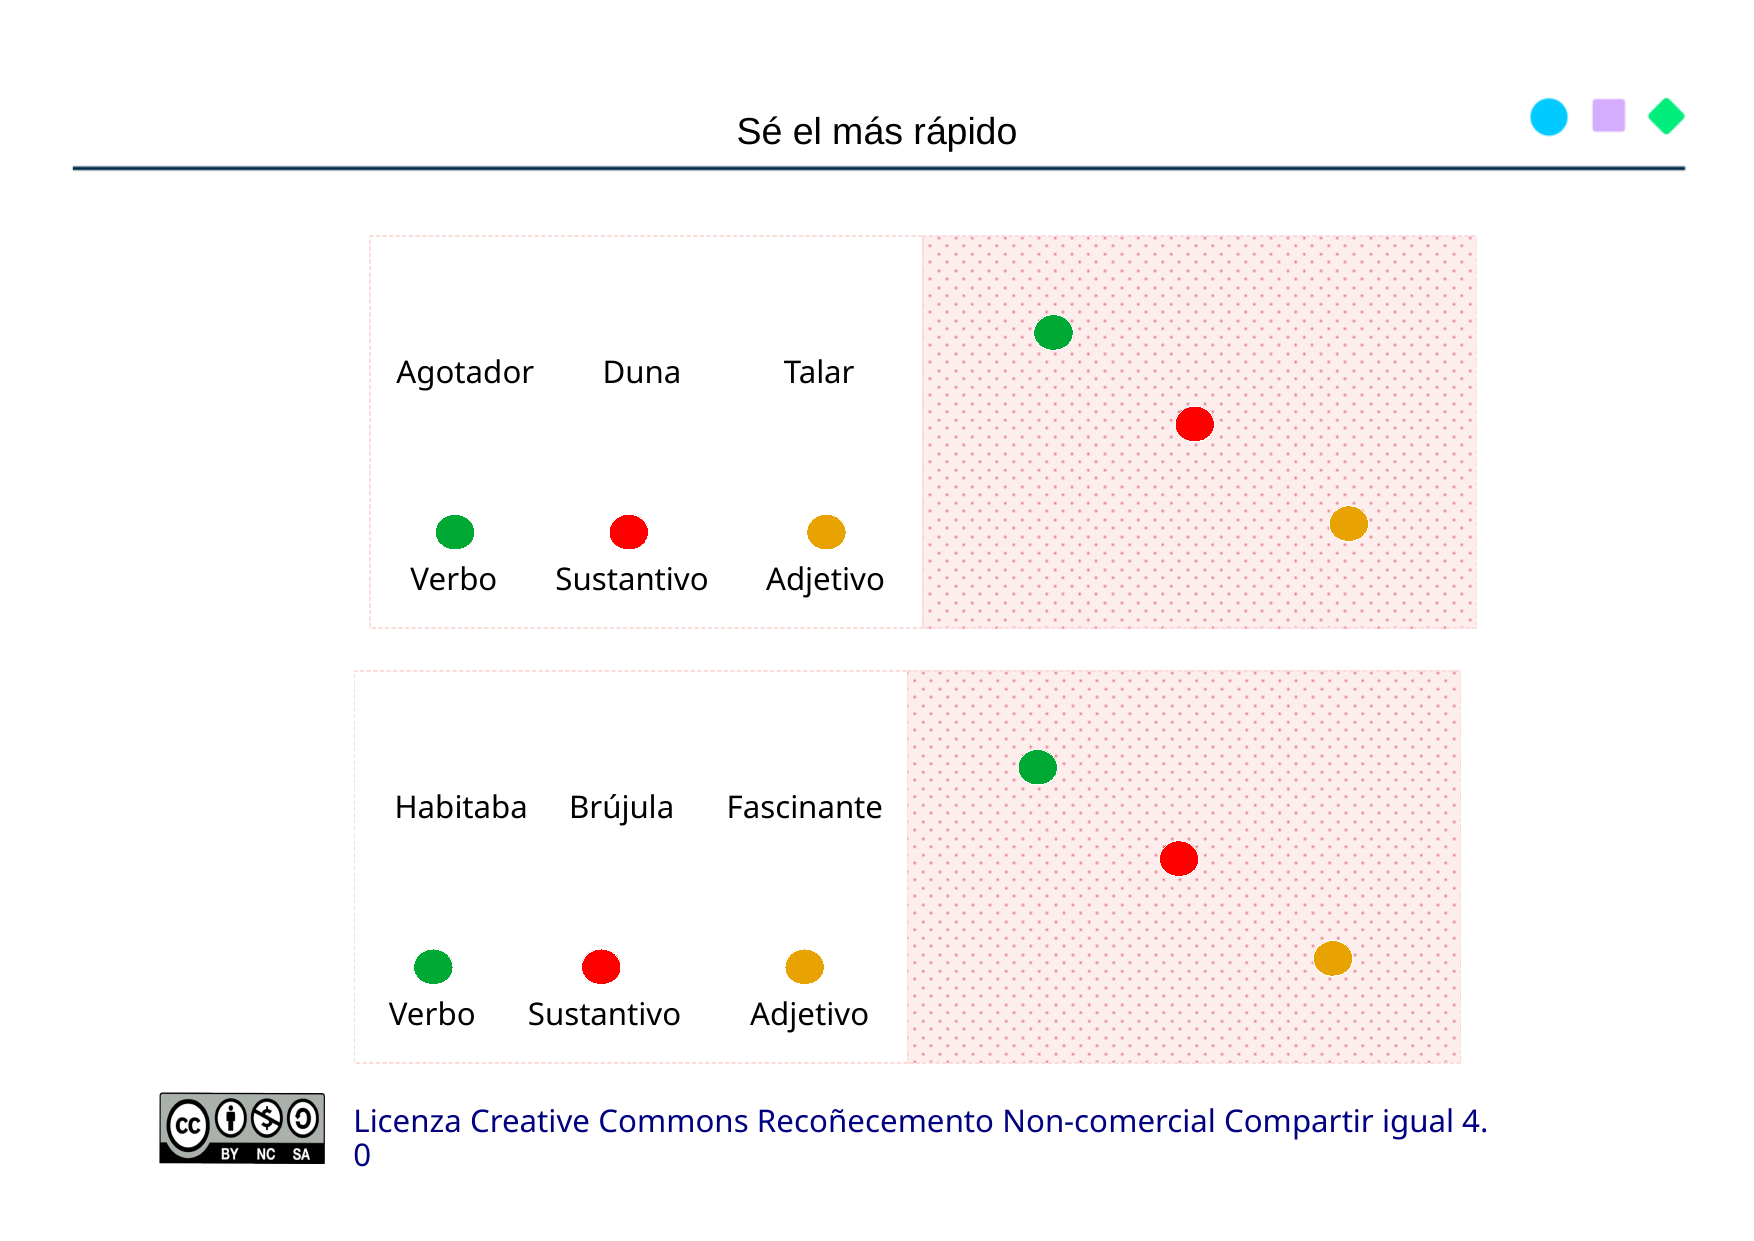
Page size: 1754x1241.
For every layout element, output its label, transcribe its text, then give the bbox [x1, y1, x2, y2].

text_box [907, 670, 1461, 1063]
text_box Adjetivo [751, 549, 923, 622]
text_box [609, 514, 649, 549]
picture [59, 70, 1695, 194]
text_box [581, 948, 622, 984]
text_box Adjetivo [735, 984, 907, 1056]
text_box Agotador [381, 343, 557, 399]
text_box Verbo [395, 549, 521, 606]
text_box Fascinante [711, 777, 912, 834]
text_box [435, 514, 475, 549]
text_box Talar [769, 343, 881, 399]
text_box [806, 514, 847, 549]
text_box [413, 948, 454, 984]
text_box Sustantivo [513, 984, 706, 1040]
text_box [784, 948, 825, 984]
text_box Brújula [554, 777, 697, 834]
text_box Licenza Creative Commons Recoñecemento Non-comercial Compartir igual 4.0 [338, 1072, 1506, 1170]
text_box [923, 236, 1477, 629]
text_box Verbo [374, 984, 499, 1040]
text_box Habitaba [379, 777, 554, 834]
picture [159, 1092, 325, 1164]
text_box Sustantivo [540, 549, 734, 606]
text_box Duna [588, 343, 704, 399]
